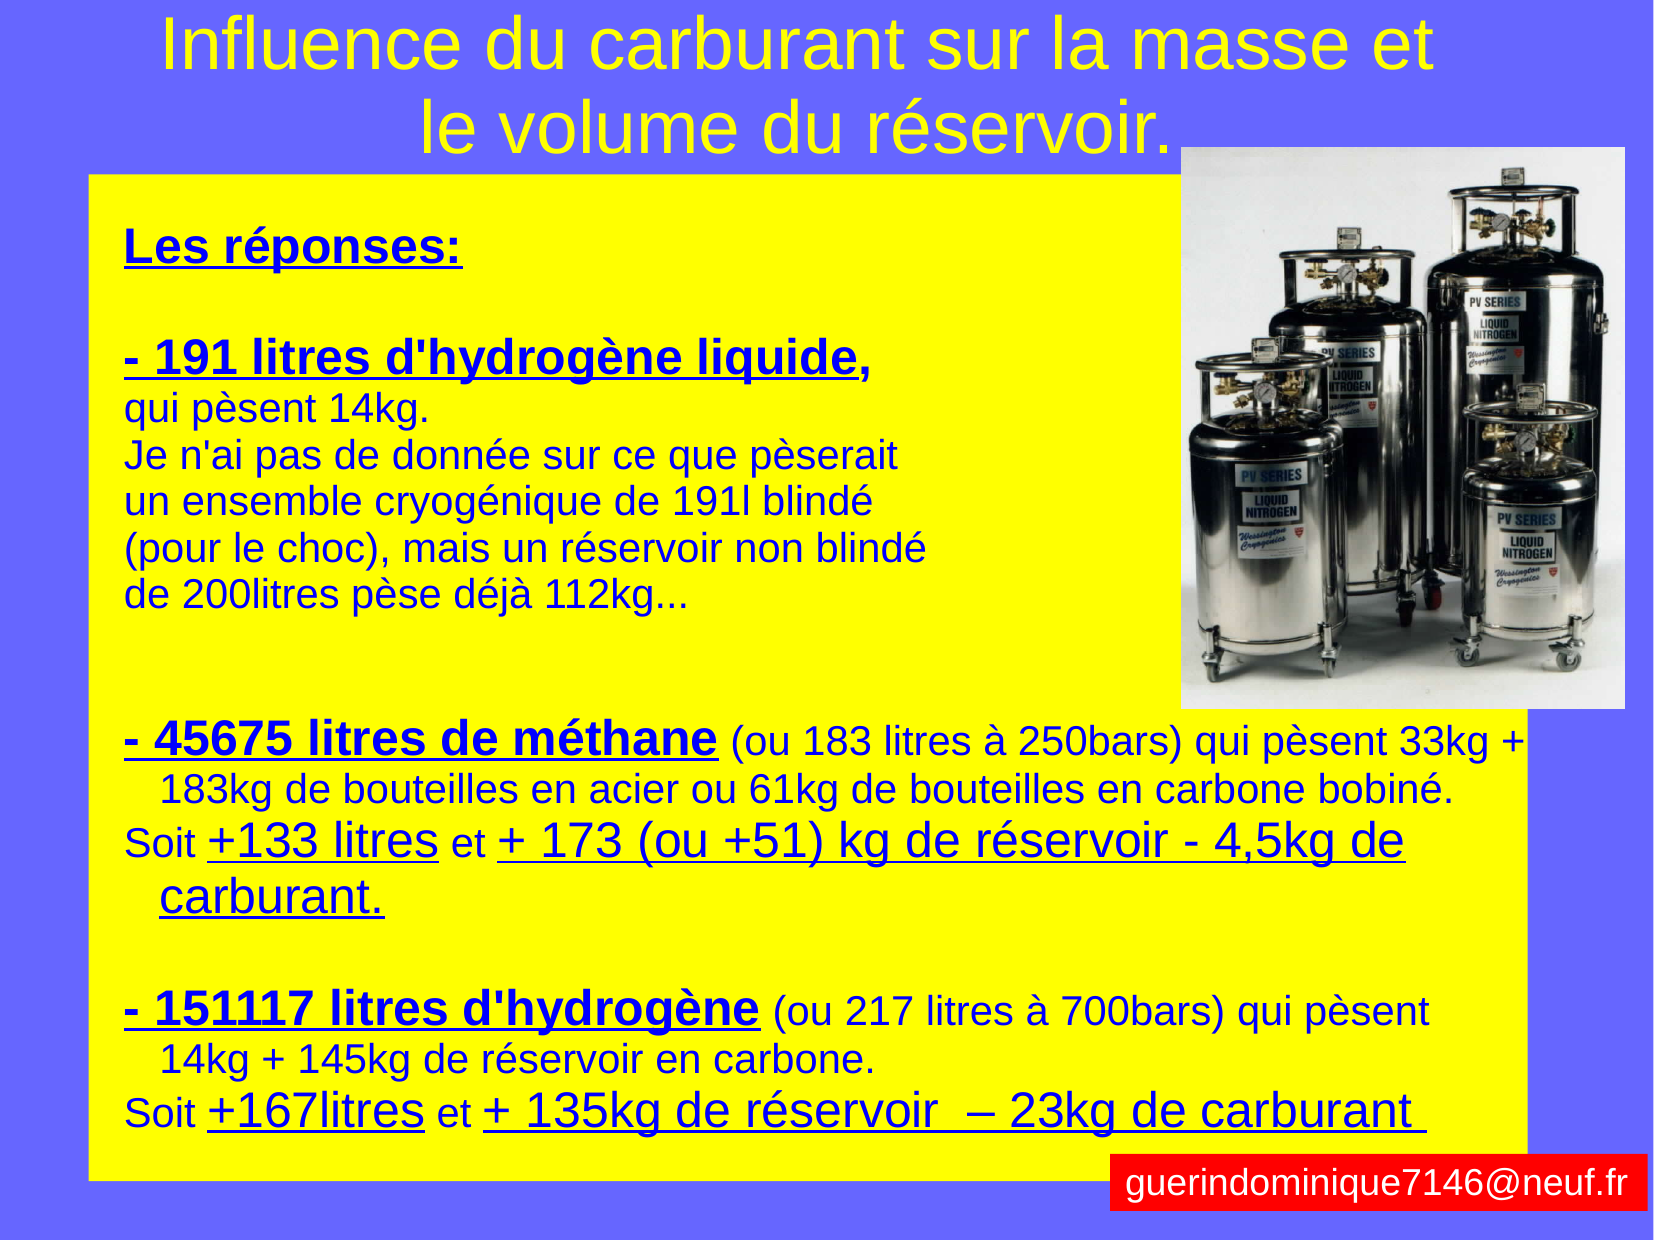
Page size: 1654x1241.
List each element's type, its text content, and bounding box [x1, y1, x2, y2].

subtitle Les réponses: - 191 litres d'hydrogène liquide, qui pèsent 14kg. Je n'ai pas de donnée sur ce que pèserait un ensemble cryogénique de 191l blindé (pour le choc), mais un réservoir non blindé de 200litres pèse déjà 112kg... - 45675 litres de méthane (ou 183 litres à 250bars) qui pèsent 33kg + 183kg de bouteilles en acier ou 61kg de bouteilles en carbone bobiné. Soit +133 litres et + 173 (ou +51) kg de réservoir - 4,5kg de carburant. - 151117 litres d'hydrogène (ou 217 litres à 700bars) qui pèsent 14kg + 145kg de réservoir en carbone. Soit +167litres et + 135kg de réservoir – 23kg de carburant [88, 174, 1528, 1182]
picture [1181, 147, 1625, 709]
text_box guerindominique7146@neuf.fr [1110, 1153, 1648, 1211]
title Influence du carburant sur la masse et le volume du réservoir. [147, 1, 1447, 170]
